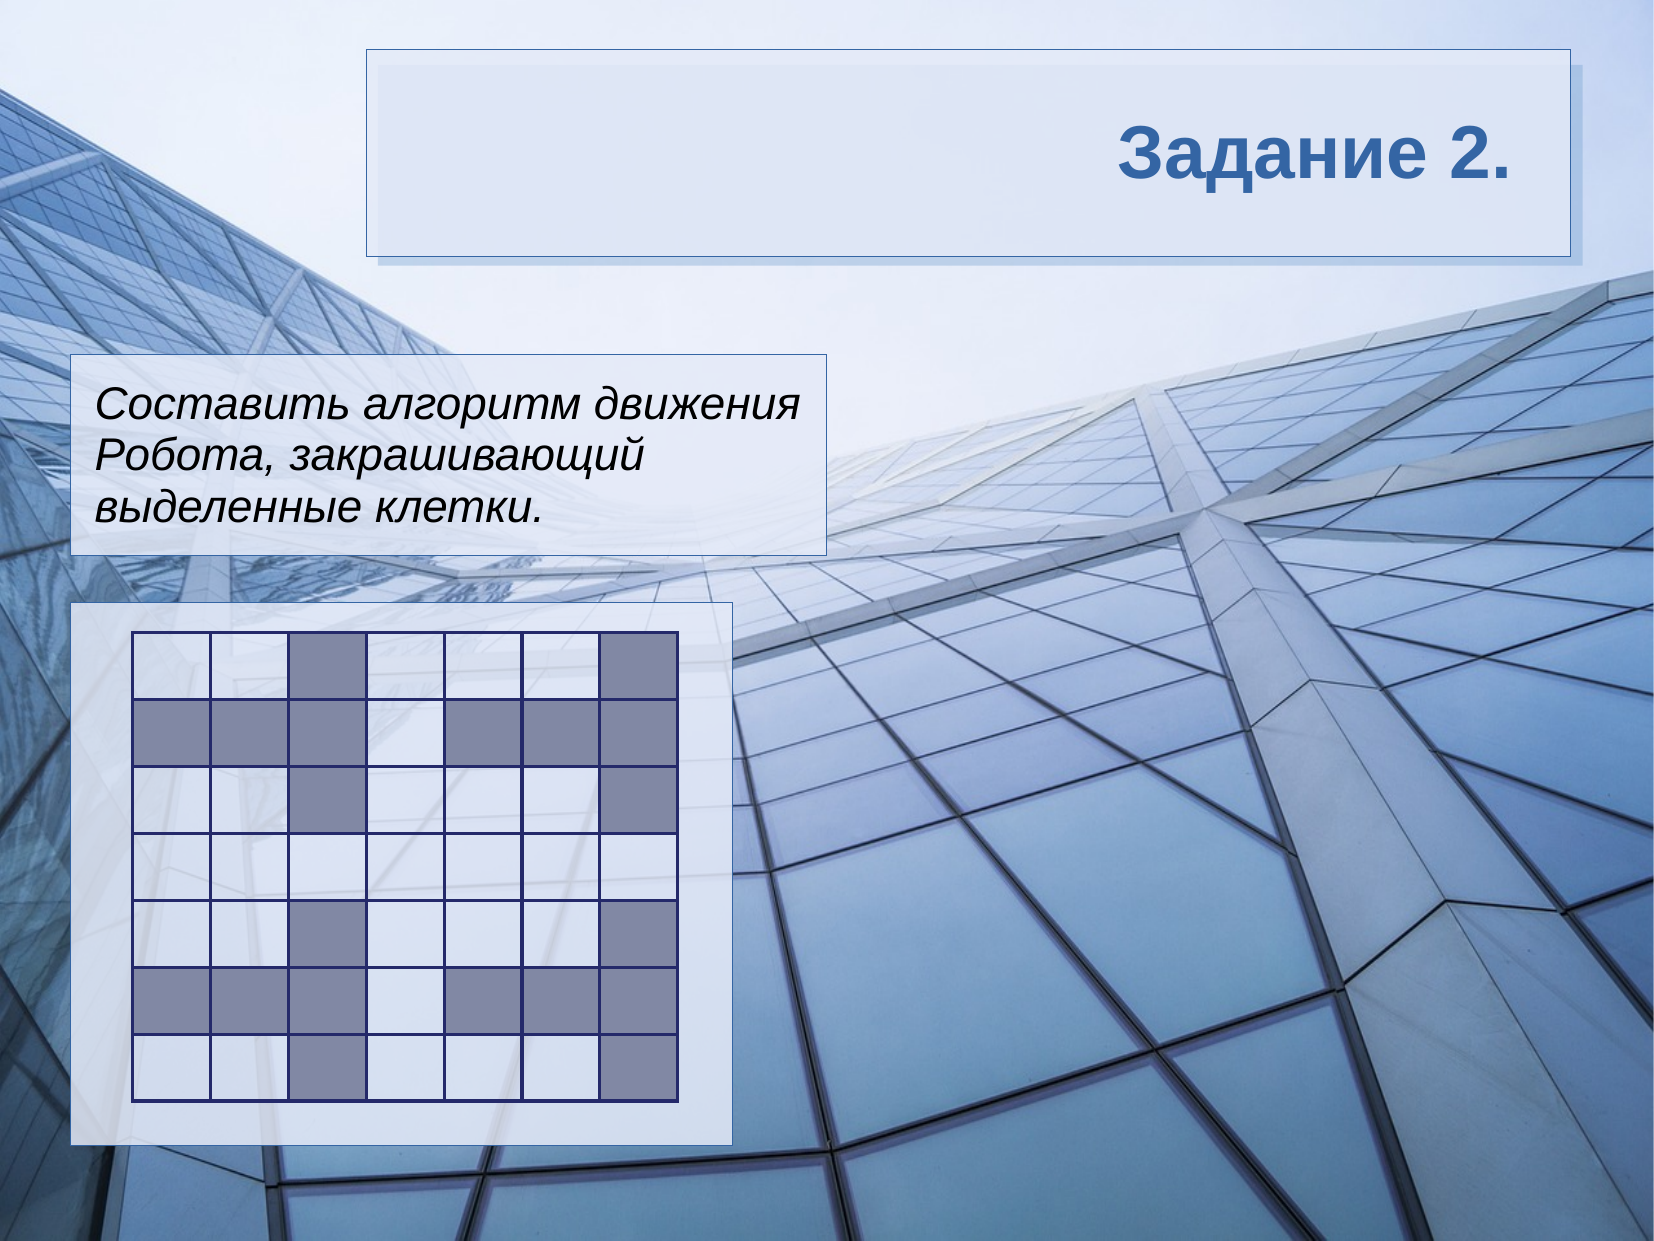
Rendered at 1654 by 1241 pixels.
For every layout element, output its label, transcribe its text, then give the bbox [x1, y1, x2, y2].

table_cell [368, 701, 443, 765]
table_cell [290, 701, 365, 765]
table_cell [601, 768, 676, 832]
table_cell [524, 835, 598, 899]
table_header [290, 634, 365, 698]
table_cell [134, 768, 209, 832]
table_cell [368, 768, 443, 832]
table_cell [290, 835, 365, 899]
table_cell [212, 701, 287, 765]
table_cell [601, 1036, 676, 1099]
text_box [377, 64, 1583, 266]
table_cell [134, 1036, 209, 1099]
table_cell [368, 835, 443, 899]
table_cell [368, 1036, 443, 1099]
table_header [601, 634, 676, 698]
table_cell [524, 768, 598, 832]
table_header [524, 634, 598, 698]
table_cell [601, 701, 676, 765]
table_cell [134, 969, 209, 1033]
table_cell [446, 1036, 520, 1099]
table_cell [290, 1036, 365, 1099]
table_cell [134, 835, 209, 899]
table_cell [212, 1036, 287, 1099]
picture [0, 0, 1654, 1241]
table_cell [290, 902, 365, 966]
table_cell [368, 969, 443, 1033]
title Задание 2. [366, 49, 1571, 257]
text_box [70, 602, 733, 1146]
table_cell [446, 835, 520, 899]
table_cell [601, 969, 676, 1033]
table_cell [524, 969, 598, 1033]
table_cell [524, 1036, 598, 1099]
table_cell [212, 768, 287, 832]
table_cell [212, 835, 287, 899]
table_header [368, 634, 443, 698]
table_cell [212, 969, 287, 1033]
table_cell [446, 701, 520, 765]
text_box Составить алгоритм движения Робота, закрашивающий выделенные клетки. [70, 354, 827, 556]
table_cell [290, 969, 365, 1033]
table_cell [601, 902, 676, 966]
table_cell [134, 902, 209, 966]
table_cell [601, 835, 676, 899]
table_cell [368, 902, 443, 966]
table_header [212, 634, 287, 698]
table_cell [446, 902, 520, 966]
table_cell [524, 902, 598, 966]
table_cell [446, 969, 520, 1033]
table_cell [212, 902, 287, 966]
table_header [446, 634, 520, 698]
table_header [134, 634, 209, 698]
table_cell [524, 701, 598, 765]
table_cell [446, 768, 520, 832]
table_cell [290, 768, 365, 832]
table_cell [134, 701, 209, 765]
